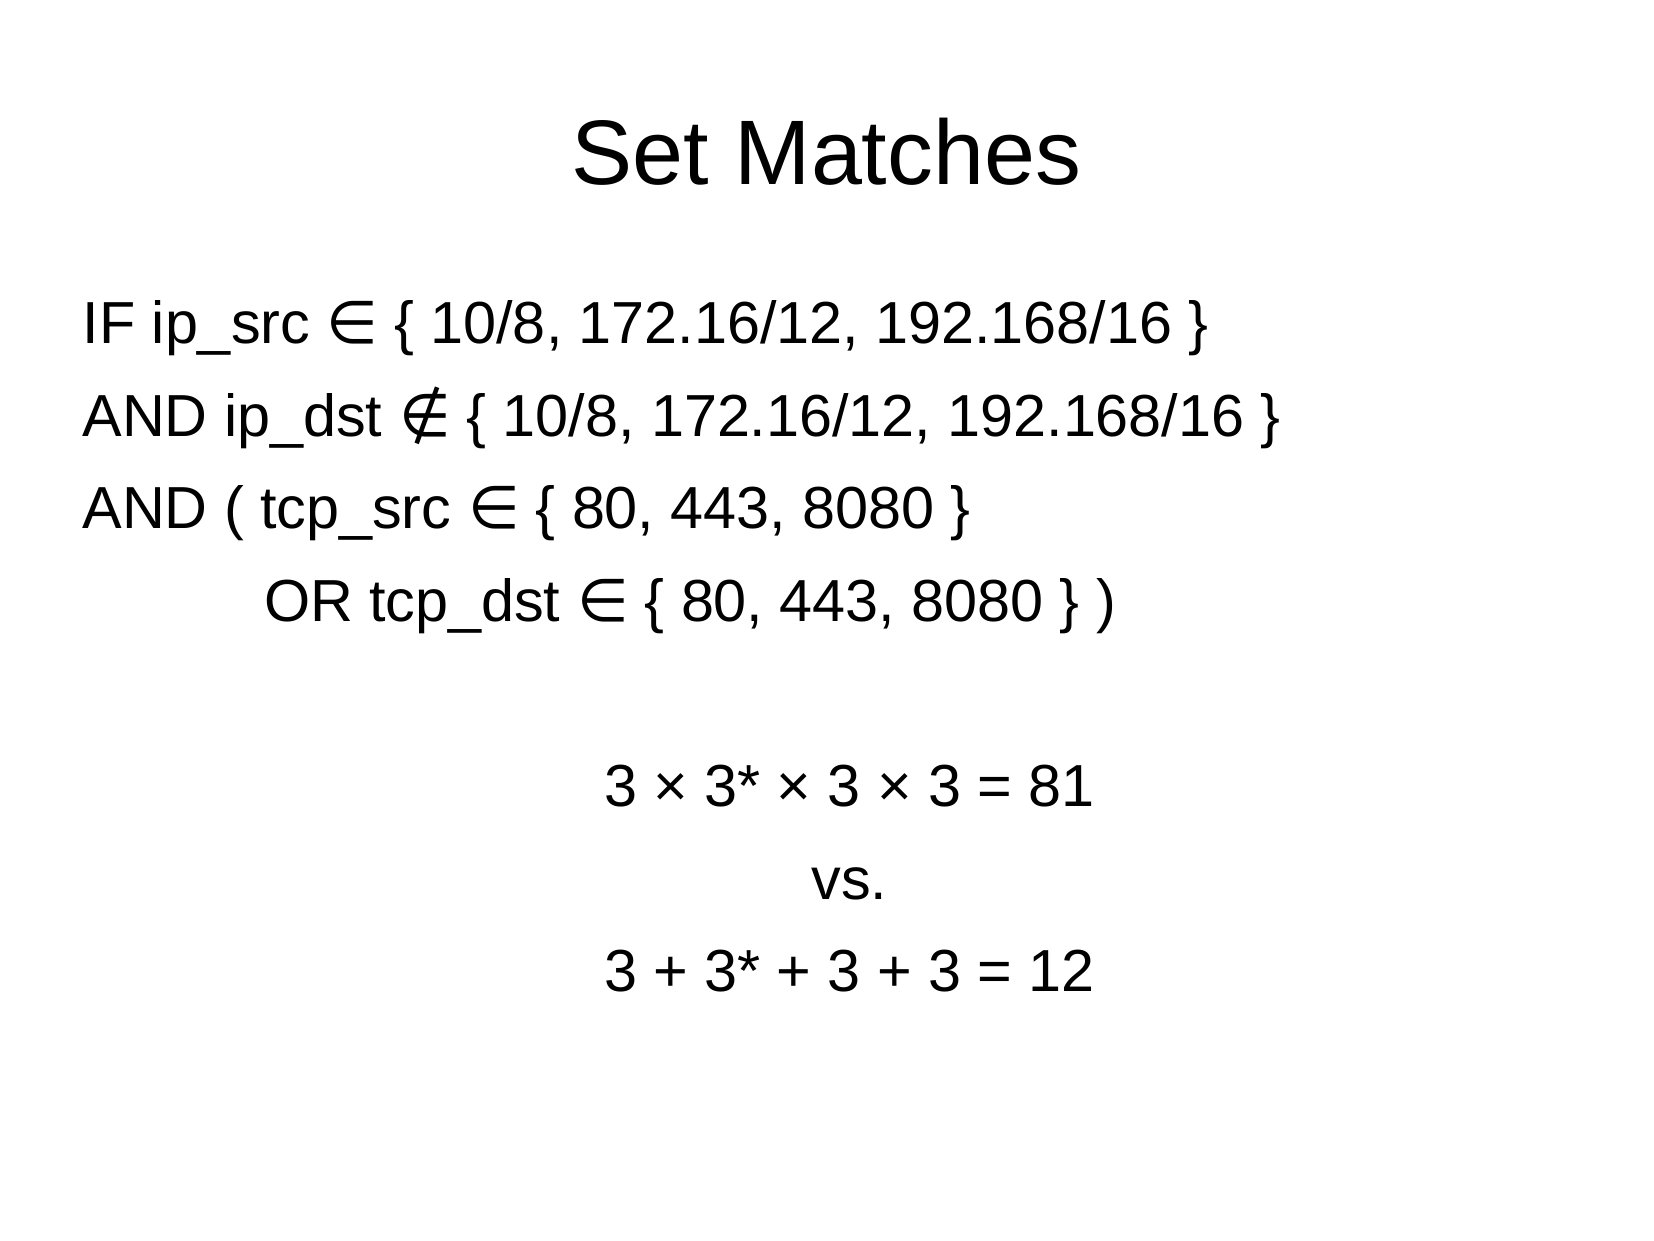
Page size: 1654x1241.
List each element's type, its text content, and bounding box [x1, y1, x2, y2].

title Set Matches [82, 49, 1571, 257]
list IF ip_src ∈ { 10/8, 172.16/12, 192.168/16 } AND ip_dst ∉ { 10/8, 172.16/12, 192.168/16 } AND ( tcp_src ∈ { 80, 443, 8080 } OR tcp_dst ∈ { 80, 443, 8080 } ) 3 × 3* × 3 × 3 = 81 vs. 3 + 3* + 3 + 3 = 12 [82, 290, 1617, 1010]
